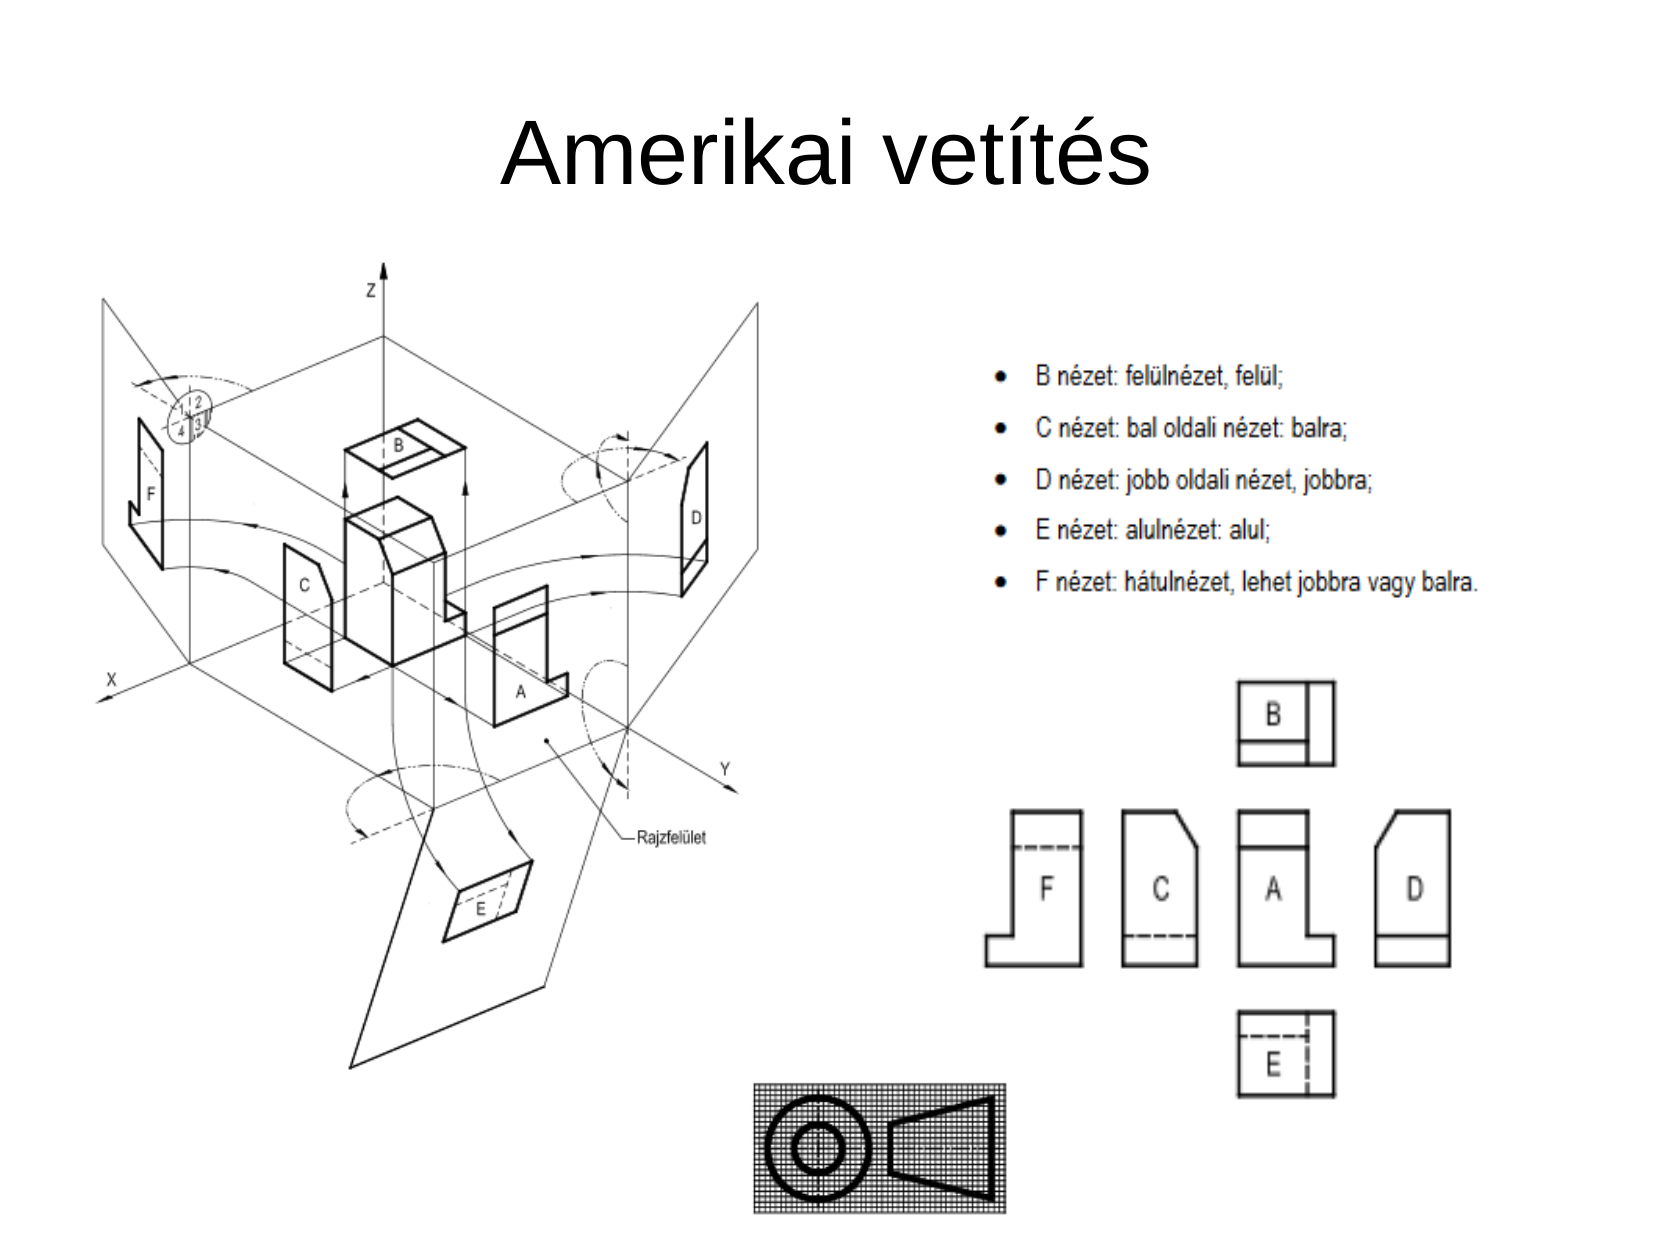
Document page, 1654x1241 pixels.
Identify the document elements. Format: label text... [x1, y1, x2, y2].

picture [980, 342, 1512, 629]
title Amerikai vetítés [82, 49, 1571, 257]
picture [47, 238, 1489, 1224]
